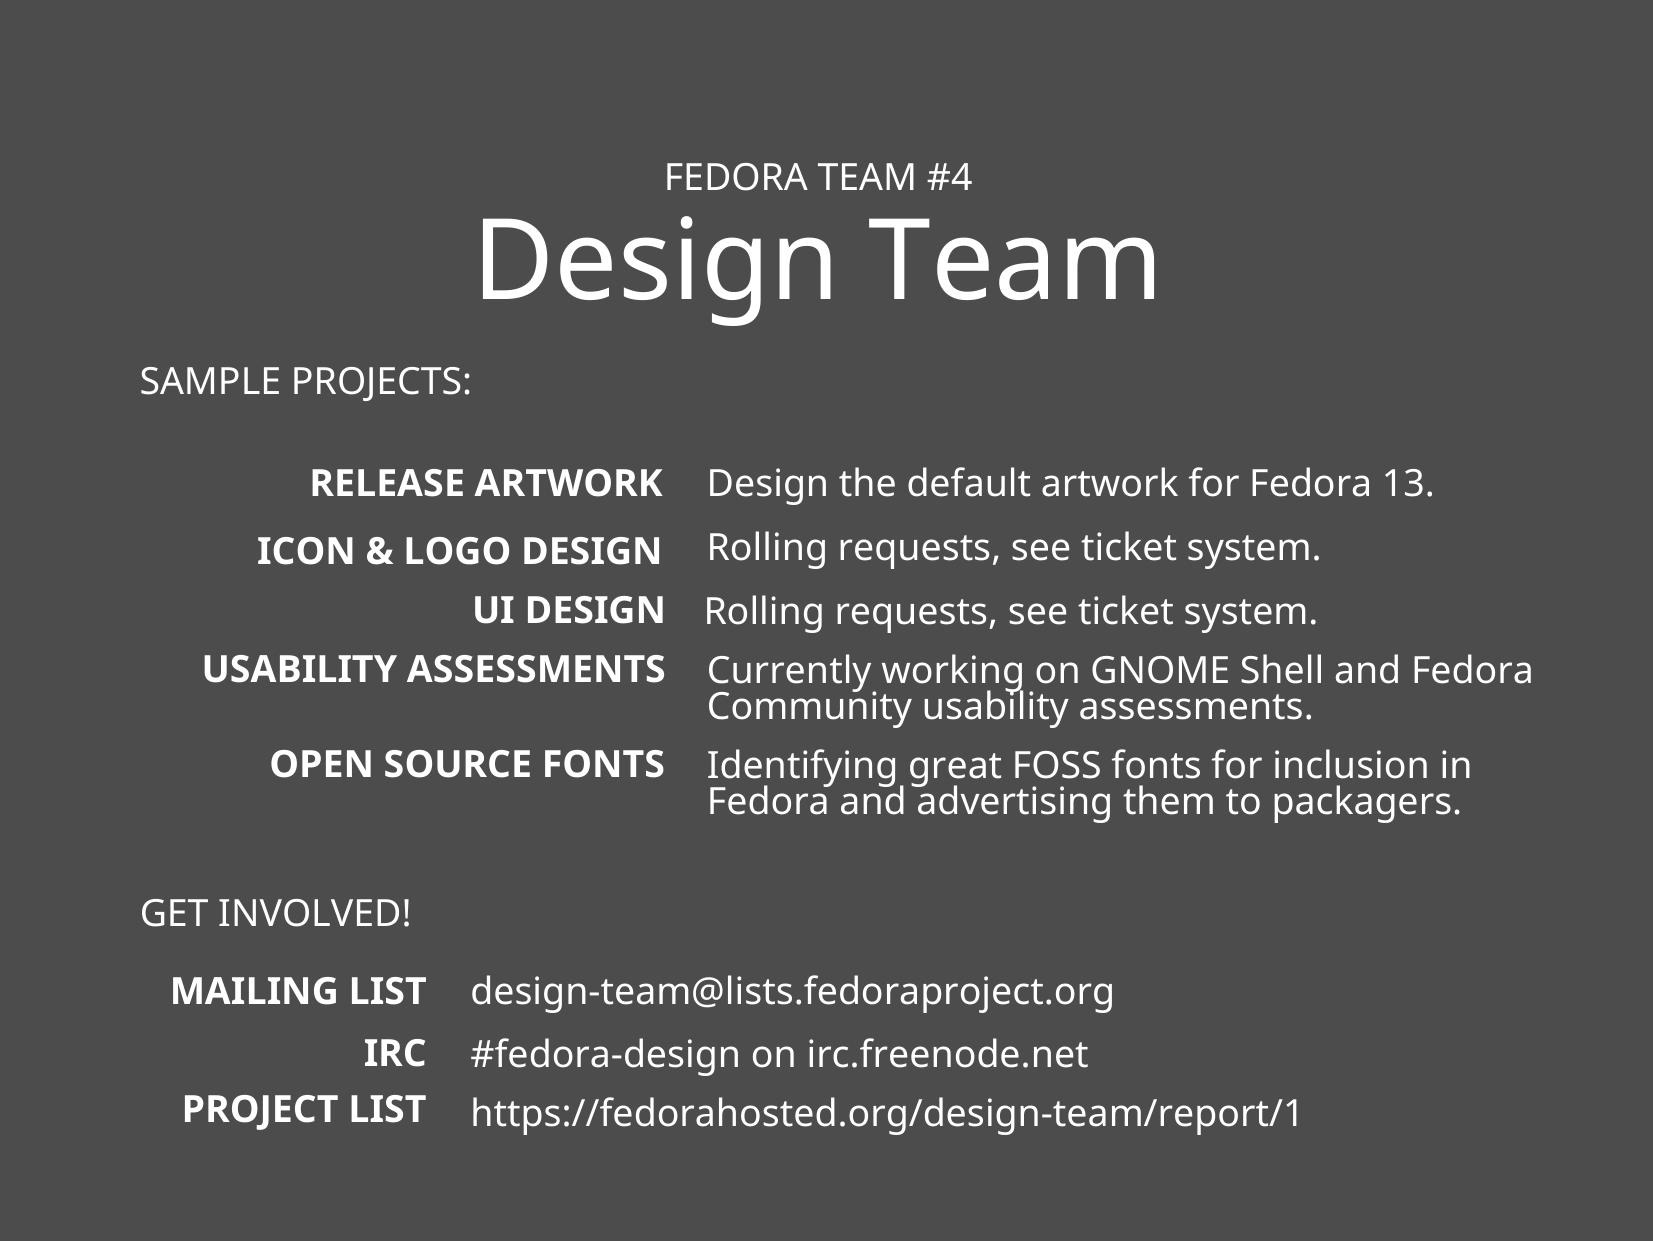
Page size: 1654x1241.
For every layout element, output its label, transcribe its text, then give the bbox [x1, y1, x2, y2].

title Design the default artwork for Fedora 13. [706, 456, 1538, 516]
title https://fedorahosted.org/design-team/report/1 [470, 1070, 1538, 1162]
title ICON & LOGO DESIGN [187, 516, 664, 600]
title Rolling requests, see ticket system. [703, 568, 1653, 660]
title SAMPLE PROJECTS: [139, 371, 703, 430]
title FEDORA TEAM #4 [112, 134, 1524, 226]
title MAILING LIST [0, 963, 427, 1024]
title Rolling requests, see ticket system. [706, 503, 1613, 568]
title OPEN SOURCE FONTS [0, 720, 666, 812]
title #fedora-design on irc.freenode.net [470, 1024, 1189, 1070]
title USABILITY ASSESSMENTS [149, 626, 667, 718]
title IRC [38, 1024, 427, 1081]
title RELEASE ARTWORK [112, 455, 664, 516]
title UI DESIGN [199, 567, 667, 626]
title Currently working on GNOME Shell and Fedora Community usability assessments. [706, 643, 1653, 739]
title design-team@lists.fedoraproject.org [470, 964, 1201, 1024]
title PROJECT LIST [0, 1081, 427, 1142]
title GET INVOLVED! [139, 870, 703, 961]
title Identifying great FOSS fonts for inclusion in Fedora and advertising them to packagers. [706, 738, 1576, 833]
title Design Team [112, 226, 1524, 371]
